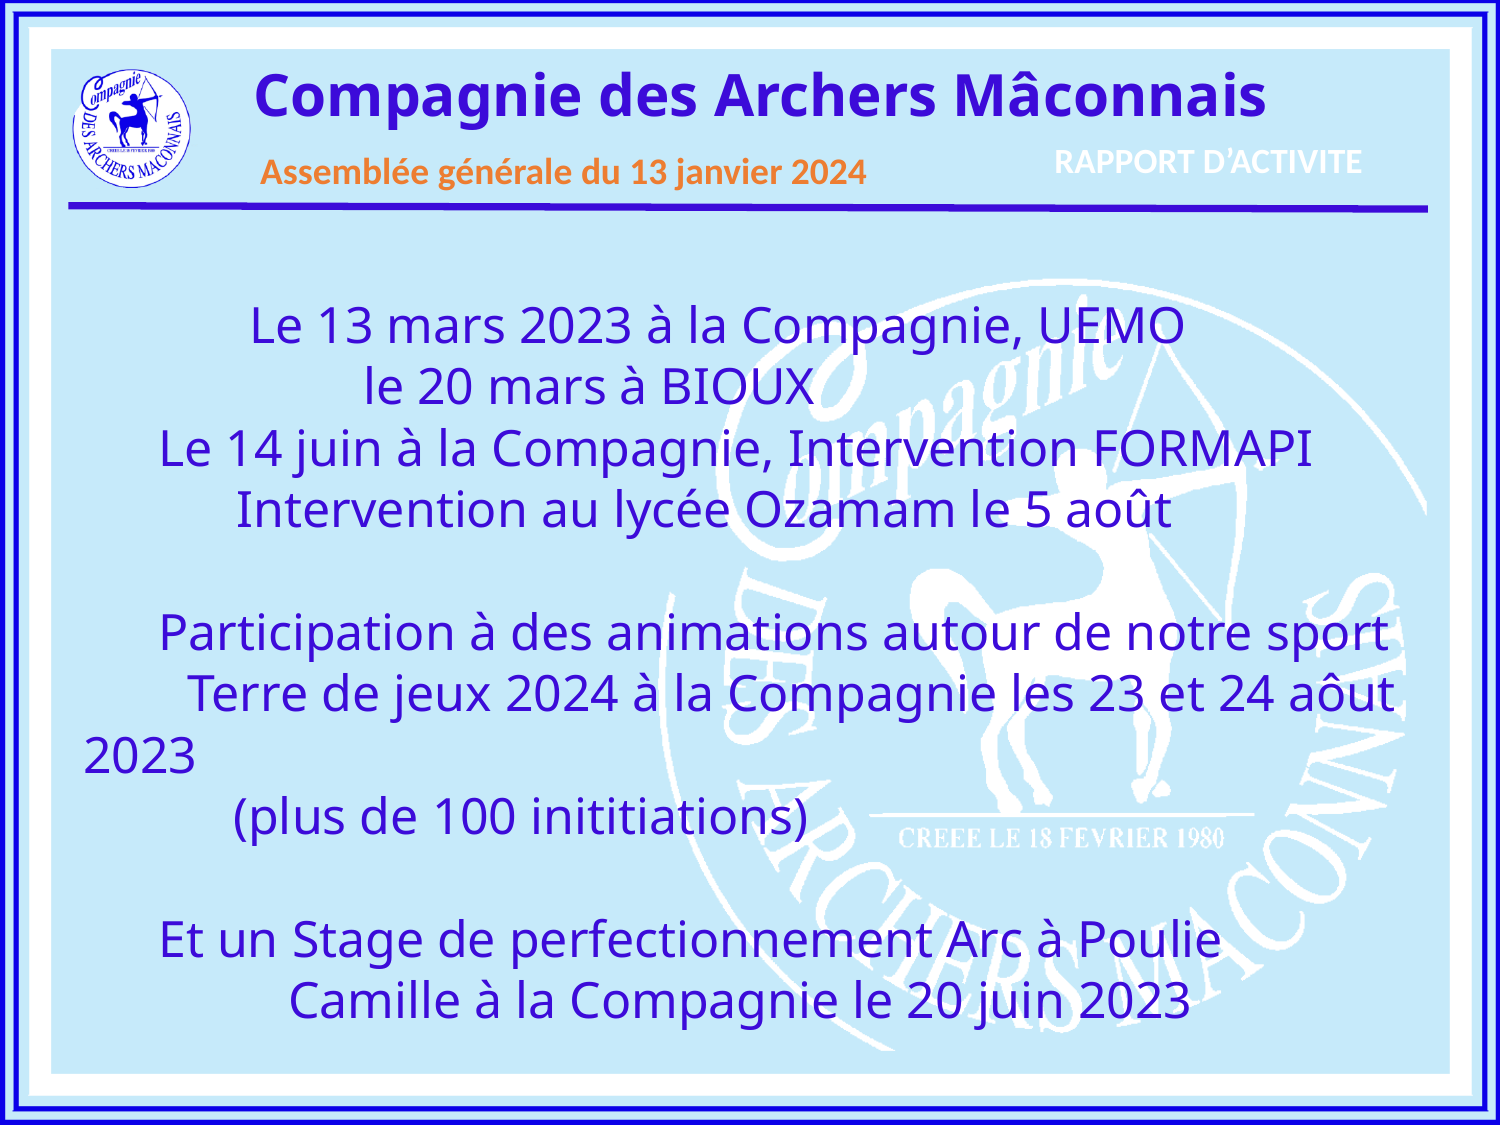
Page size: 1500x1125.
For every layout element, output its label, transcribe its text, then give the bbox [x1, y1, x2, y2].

picture [68, 63, 198, 197]
subtitle Assemblée générale du 13 janvier 2024 [211, 144, 969, 202]
title Compagnie des Archers Mâconnais [238, 57, 1307, 137]
text_box Le 13 mars 2023 à la Compagnie, UEMO le 20 mars à BIOUX Le 14 juin à la Compagnie, Intervention FORMAPI Intervention au lycée Ozamam le 5 août Participation à des animations autour de notre sport Terre de jeux 2024 à la Compagnie les 23 et 24 aôut 2023 (plus de 100 inititiations) Et un Stage de perfectionnement Arc à Poulie Camille à la Compagnie le 20 juin 2023 [68, 218, 1428, 1060]
text_box RAPPORT D’ACTIVITE [1039, 143, 1428, 194]
